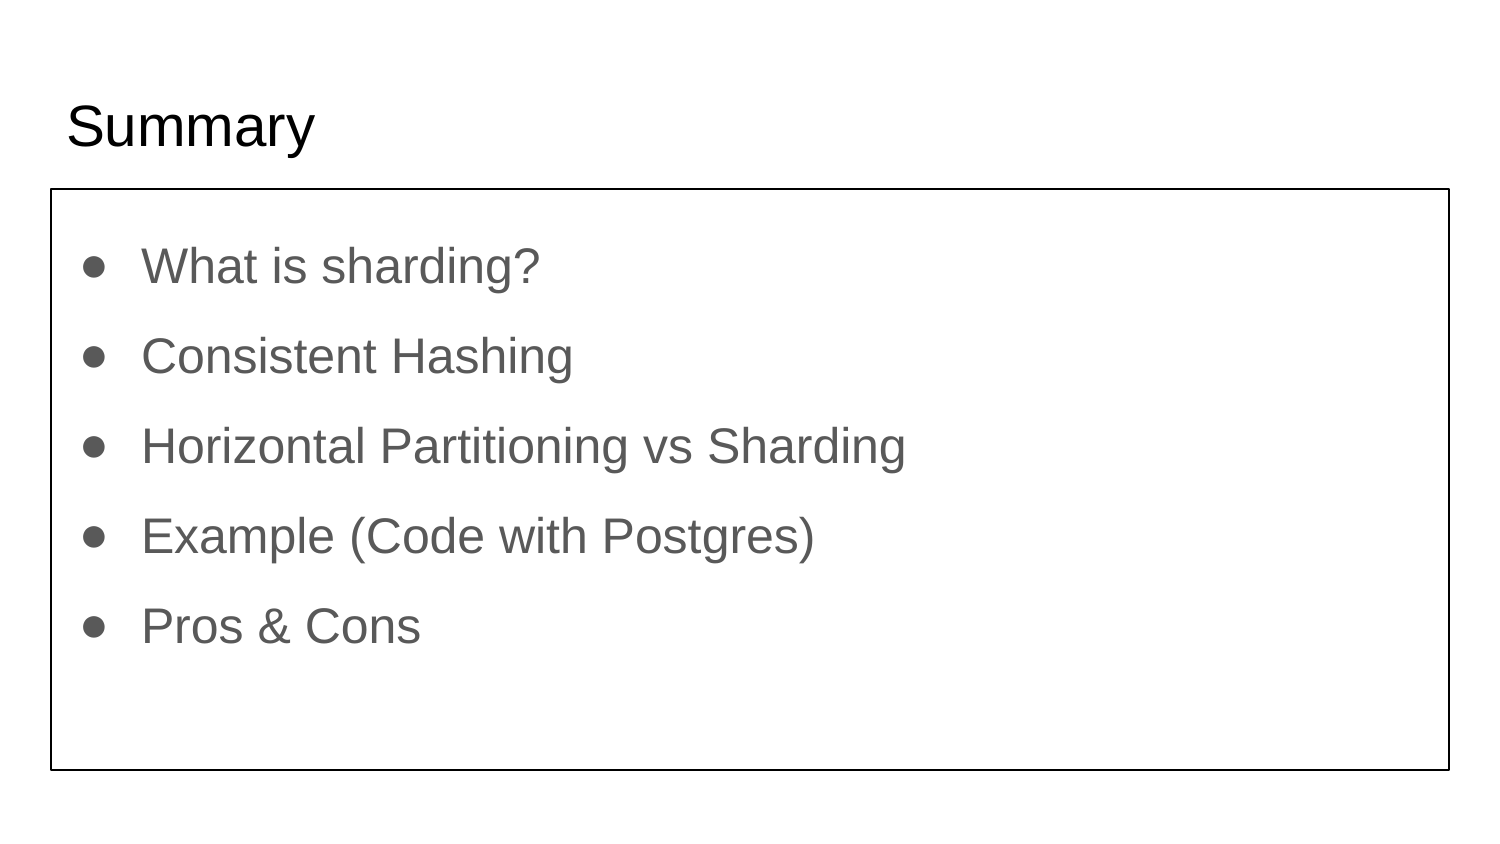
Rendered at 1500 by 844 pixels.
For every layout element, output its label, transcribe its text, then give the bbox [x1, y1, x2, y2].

title Summary [51, 72, 1449, 167]
list What is sharding? Consistent Hashing Horizontal Partitioning vs Sharding Example (Code with Postgres) Pros & Cons [51, 189, 1449, 771]
